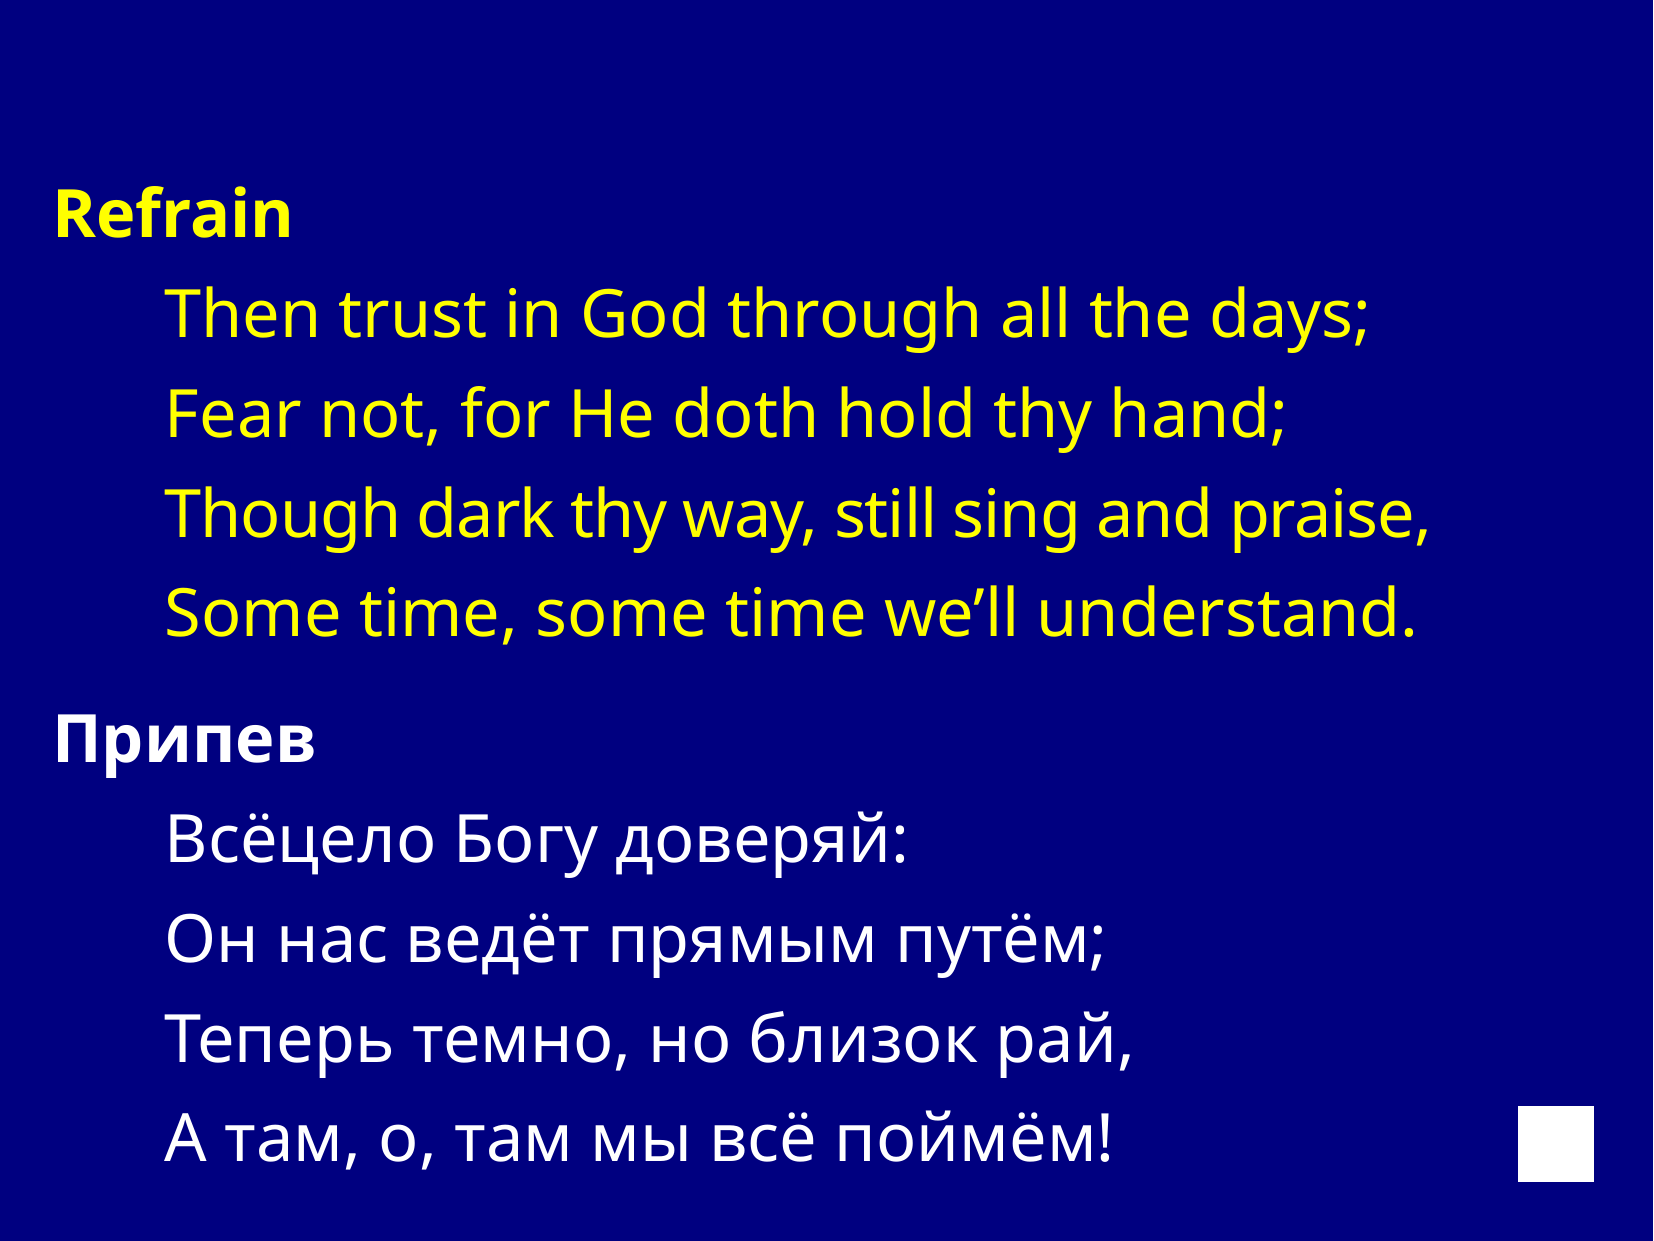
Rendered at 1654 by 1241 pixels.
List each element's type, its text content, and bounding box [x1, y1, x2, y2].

text_box Припев Всёцело Богу доверяй: Он нас ведёт прямым путём; Теперь темно, но близок рай, А там, о, там мы всё поймём! [37, 675, 1576, 1163]
text_box [1518, 1106, 1594, 1182]
text_box Refrain Then trust in God through all the days; Fear not, for He doth hold thy hand; Though dark thy way, still sing and praise, Some time, some time we’ll understand. [37, 150, 1653, 638]
